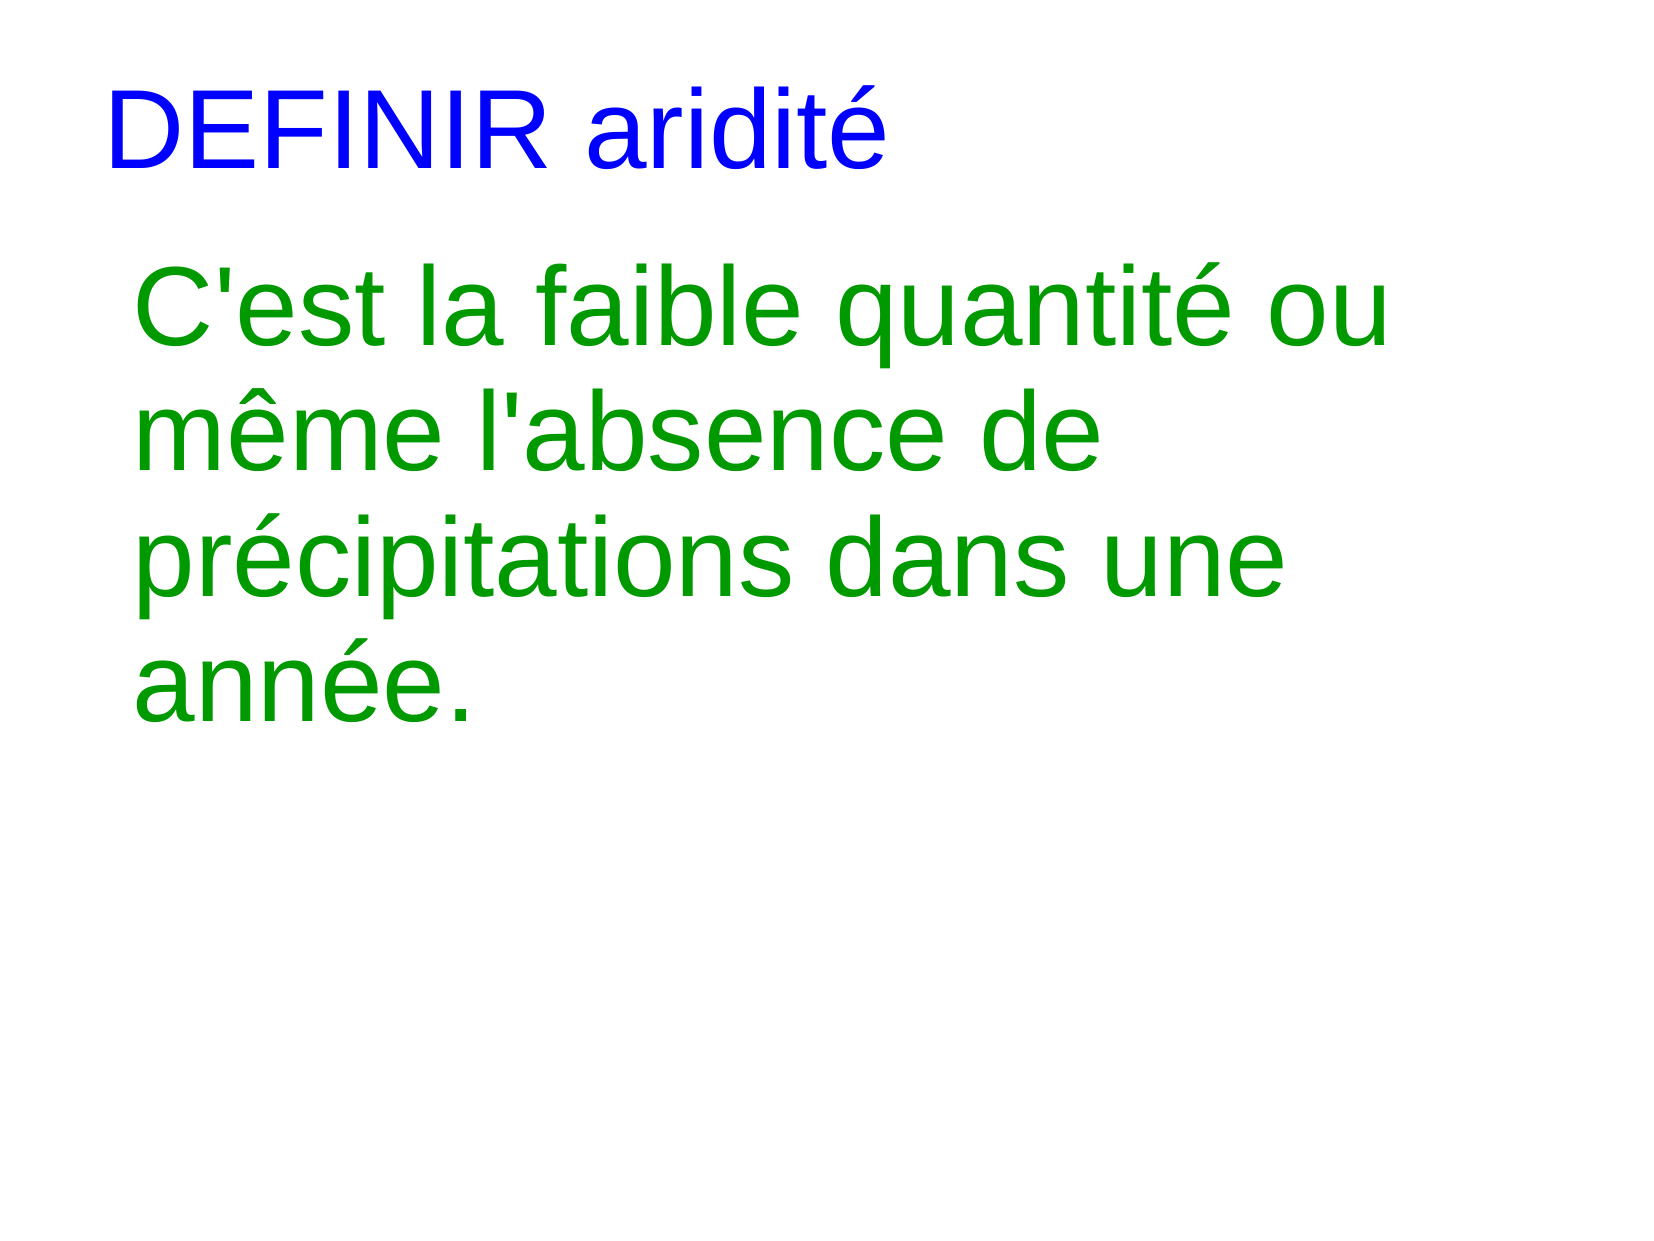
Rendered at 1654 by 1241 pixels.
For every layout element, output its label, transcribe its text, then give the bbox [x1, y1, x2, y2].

text_box DEFINIR aridité [88, 59, 1625, 200]
text_box C'est la faible quantité ou même l'absence de précipitations dans une année. [118, 236, 1625, 754]
